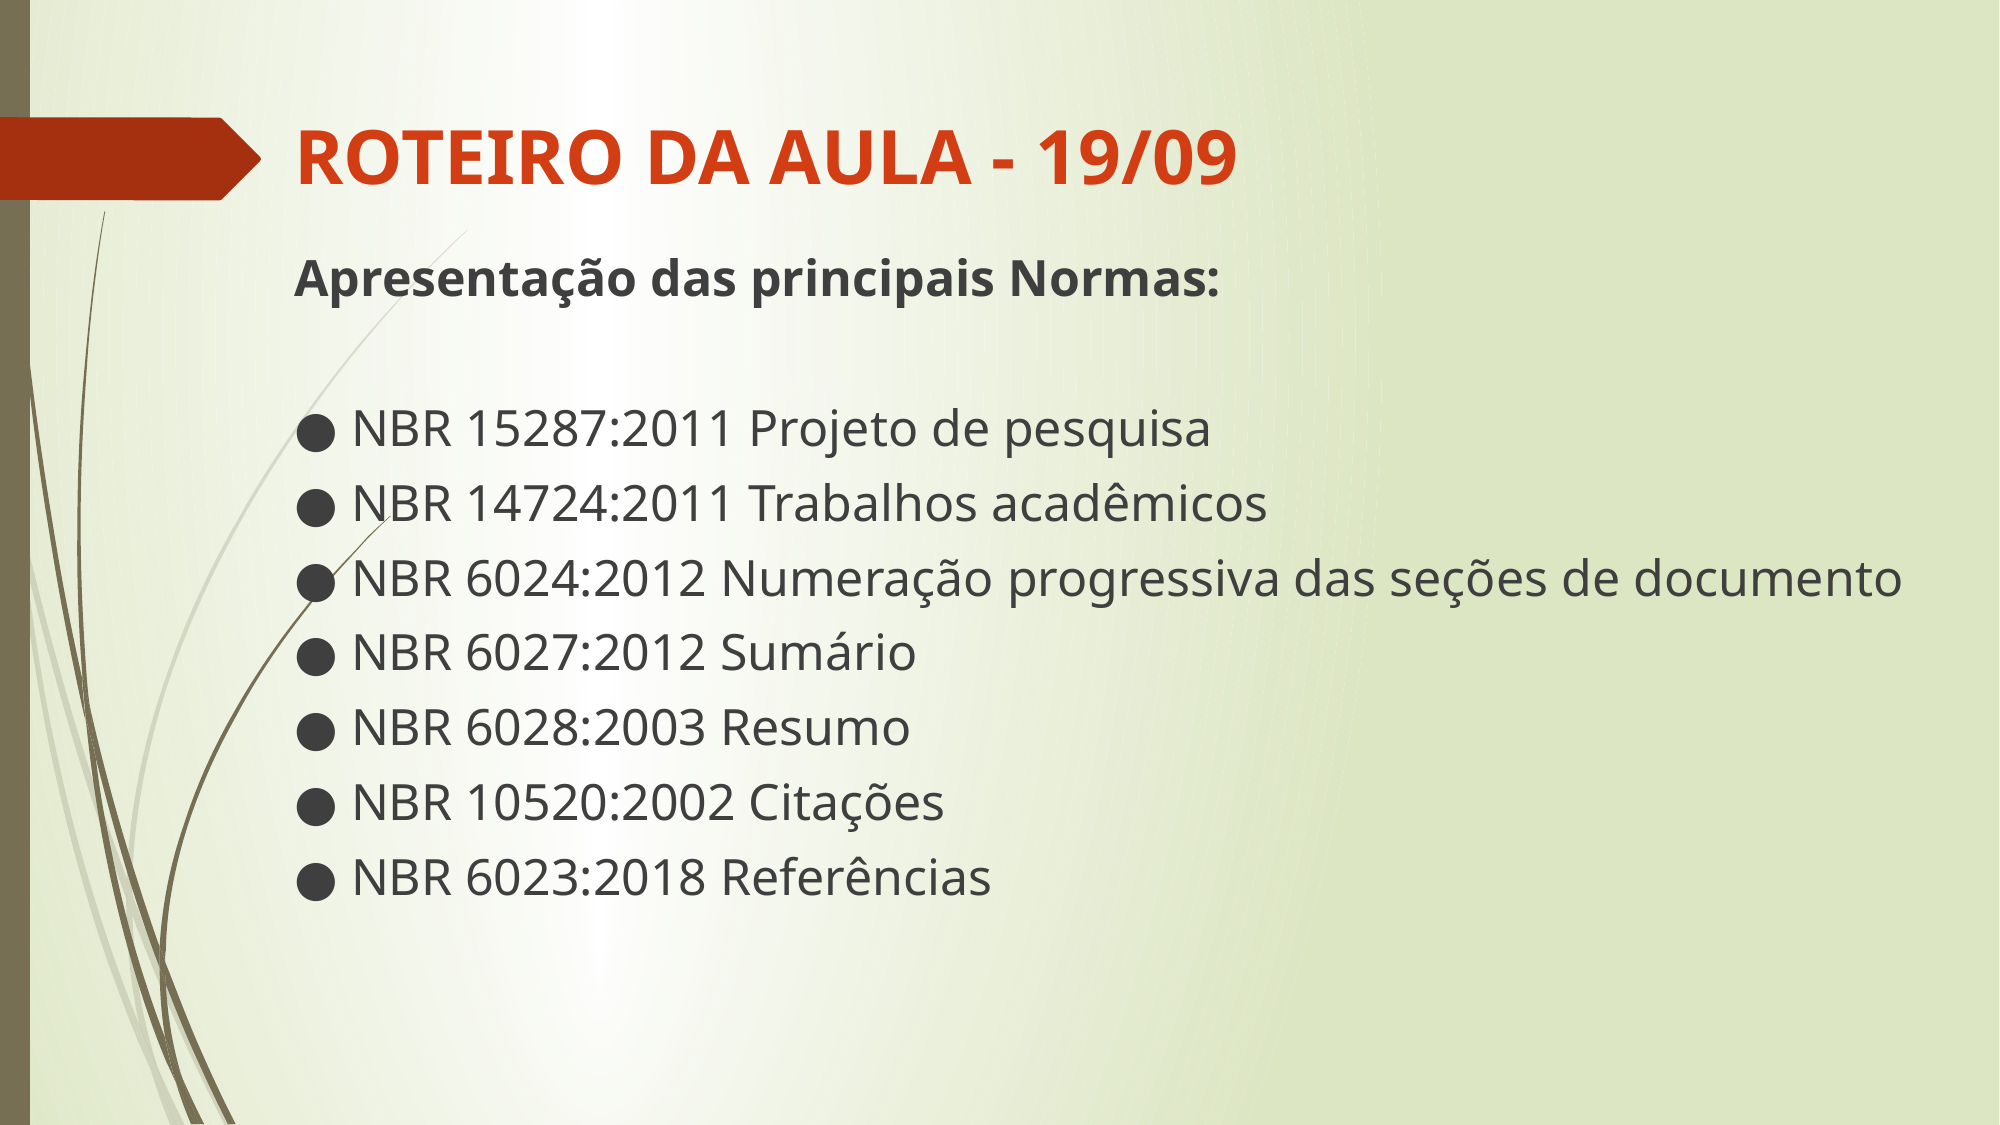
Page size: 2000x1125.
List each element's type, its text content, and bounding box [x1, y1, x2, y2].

title ROTEIRO DA AULA - 19/09 [279, 101, 2000, 232]
list Apresentação das principais Normas: ● NBR 15287:2011 Projeto de pesquisa ● NBR 14724:2011 Trabalhos acadêmicos ● NBR 6024:2012 Numeração progressiva das seções de documento ● NBR 6027:2012 Sumário ● NBR 6028:2003 Resumo ● NBR 10520:2002 Citações ● NBR 6023:2018 Referências [279, 246, 1980, 1038]
